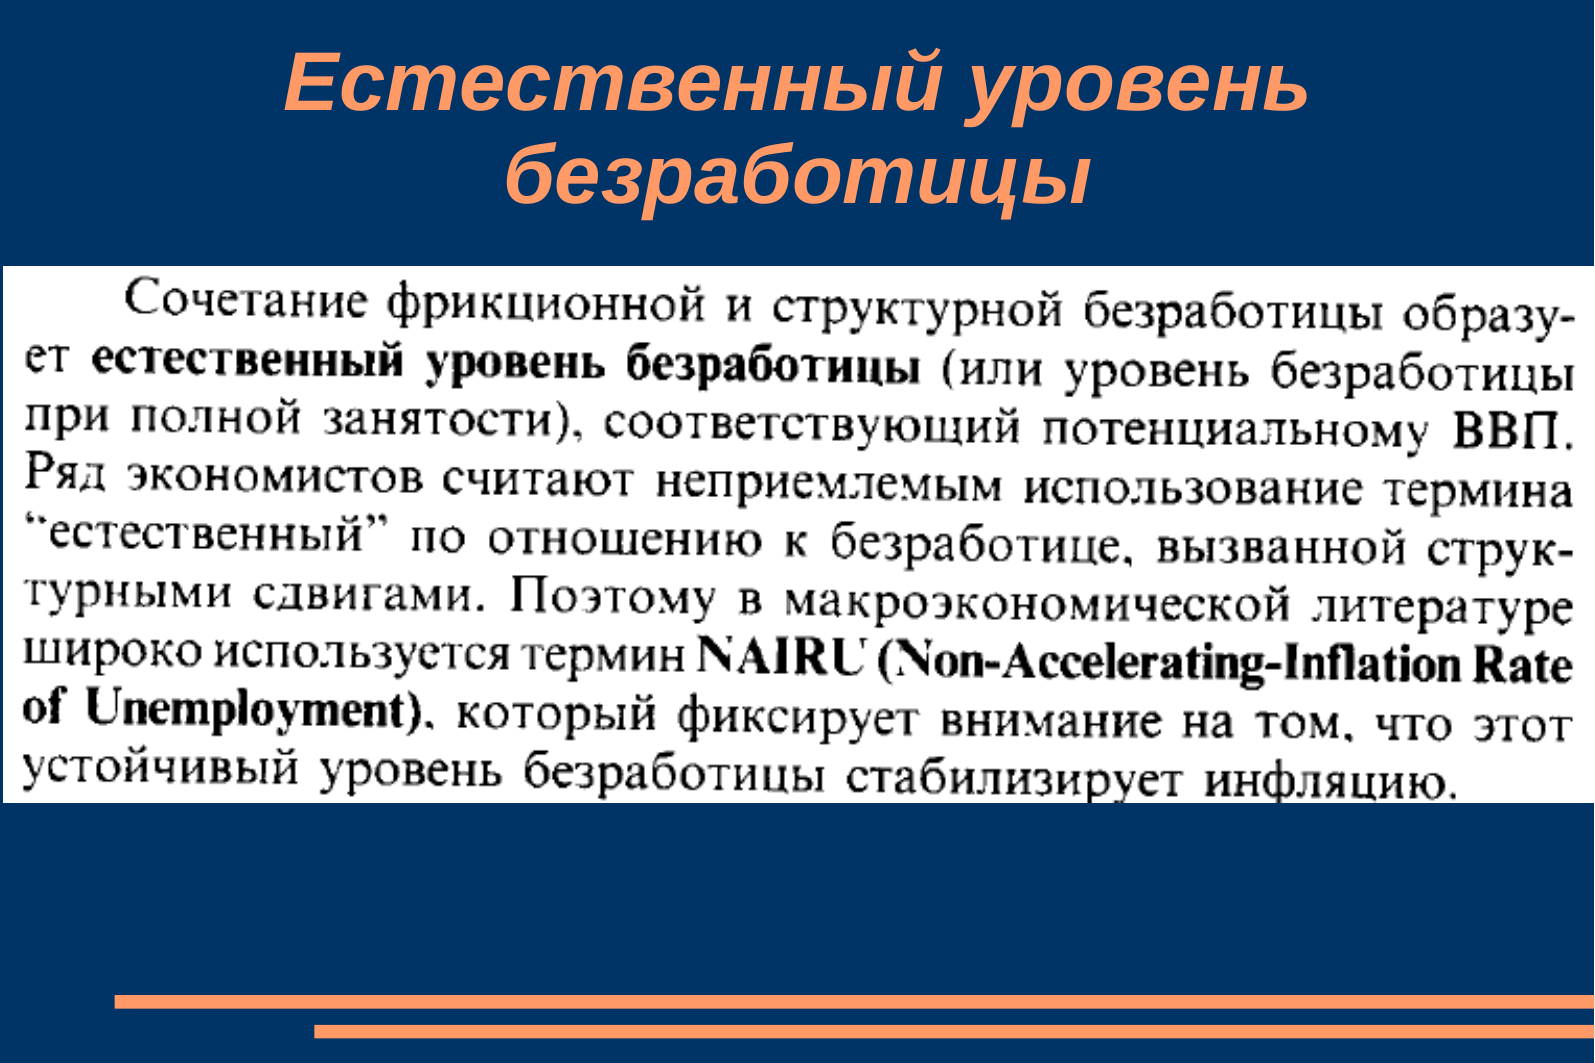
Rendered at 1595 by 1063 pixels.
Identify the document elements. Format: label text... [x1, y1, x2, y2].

picture [3, 266, 1594, 803]
title Естественный уровень безработицы [117, 35, 1479, 222]
